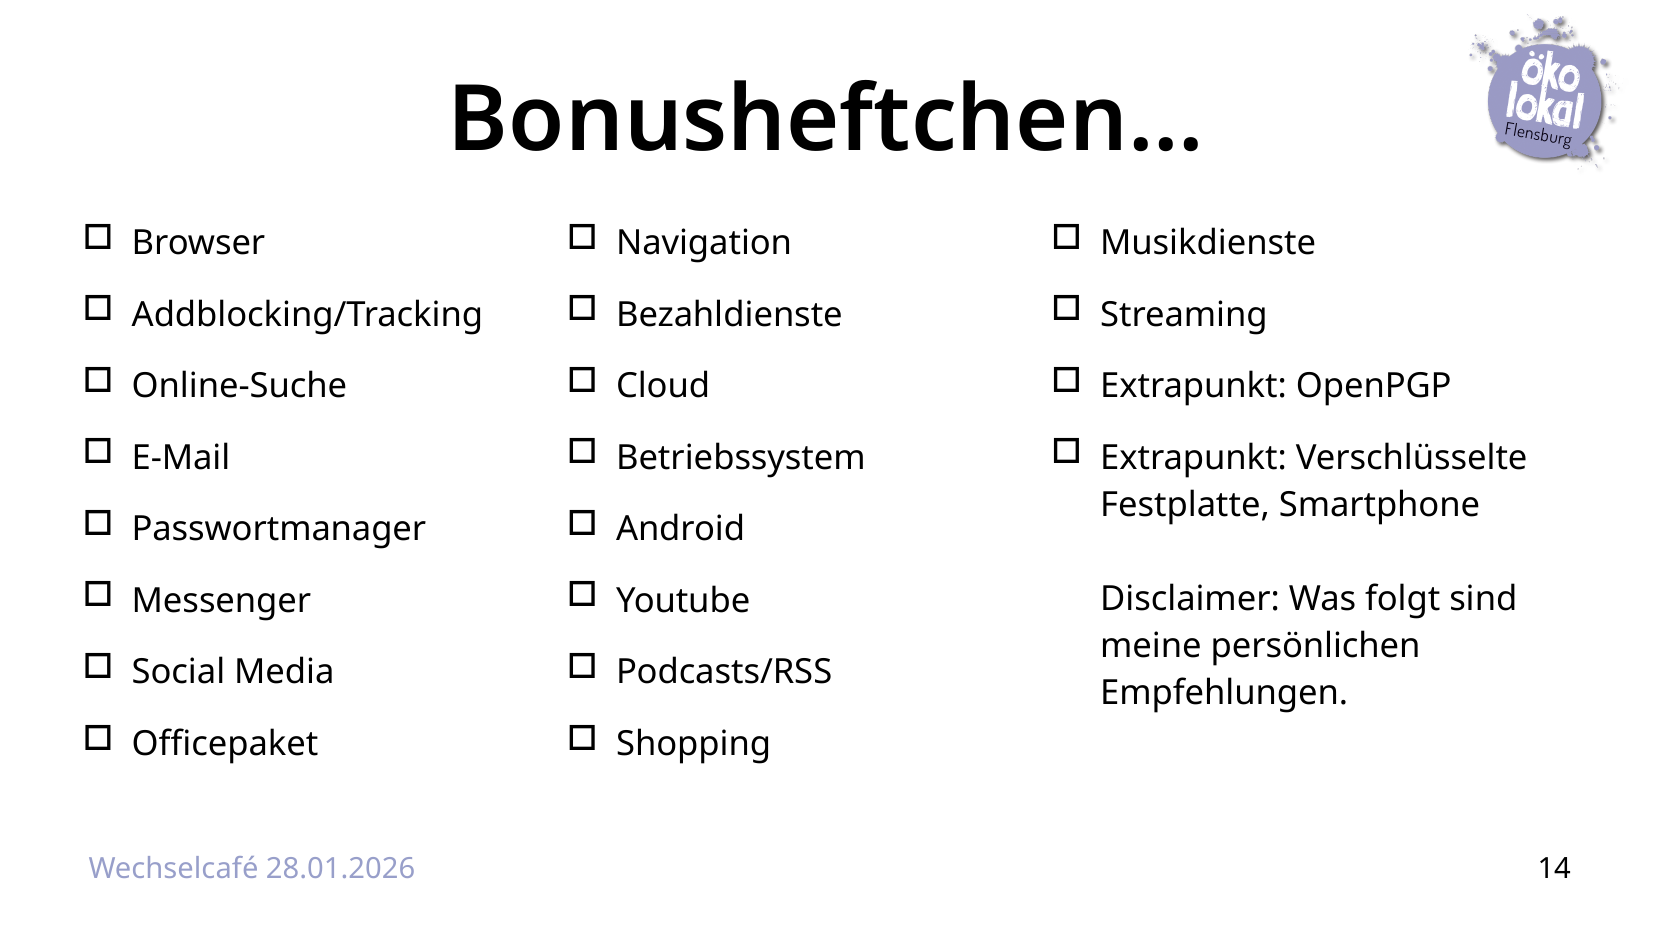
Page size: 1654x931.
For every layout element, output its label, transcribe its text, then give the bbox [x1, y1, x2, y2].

picture [1444, 0, 1654, 178]
title Bonusheftchen... [82, 37, 1571, 193]
list Browser Addblocking/Tracking Online-Suche E-Mail Passwortmanager Messenger Social Media Officepaket Navigation Bezahldienste Cloud Betriebssystem Android Youtube Podcasts/RSS Shopping Musikdienste Streaming Extrapunkt: OpenPGP Extrapunkt: Verschlüsselte Festplatte, Smartphone Disclaimer: Was folgt sind meine persönlichen Empfehlungen. [82, 217, 1536, 768]
